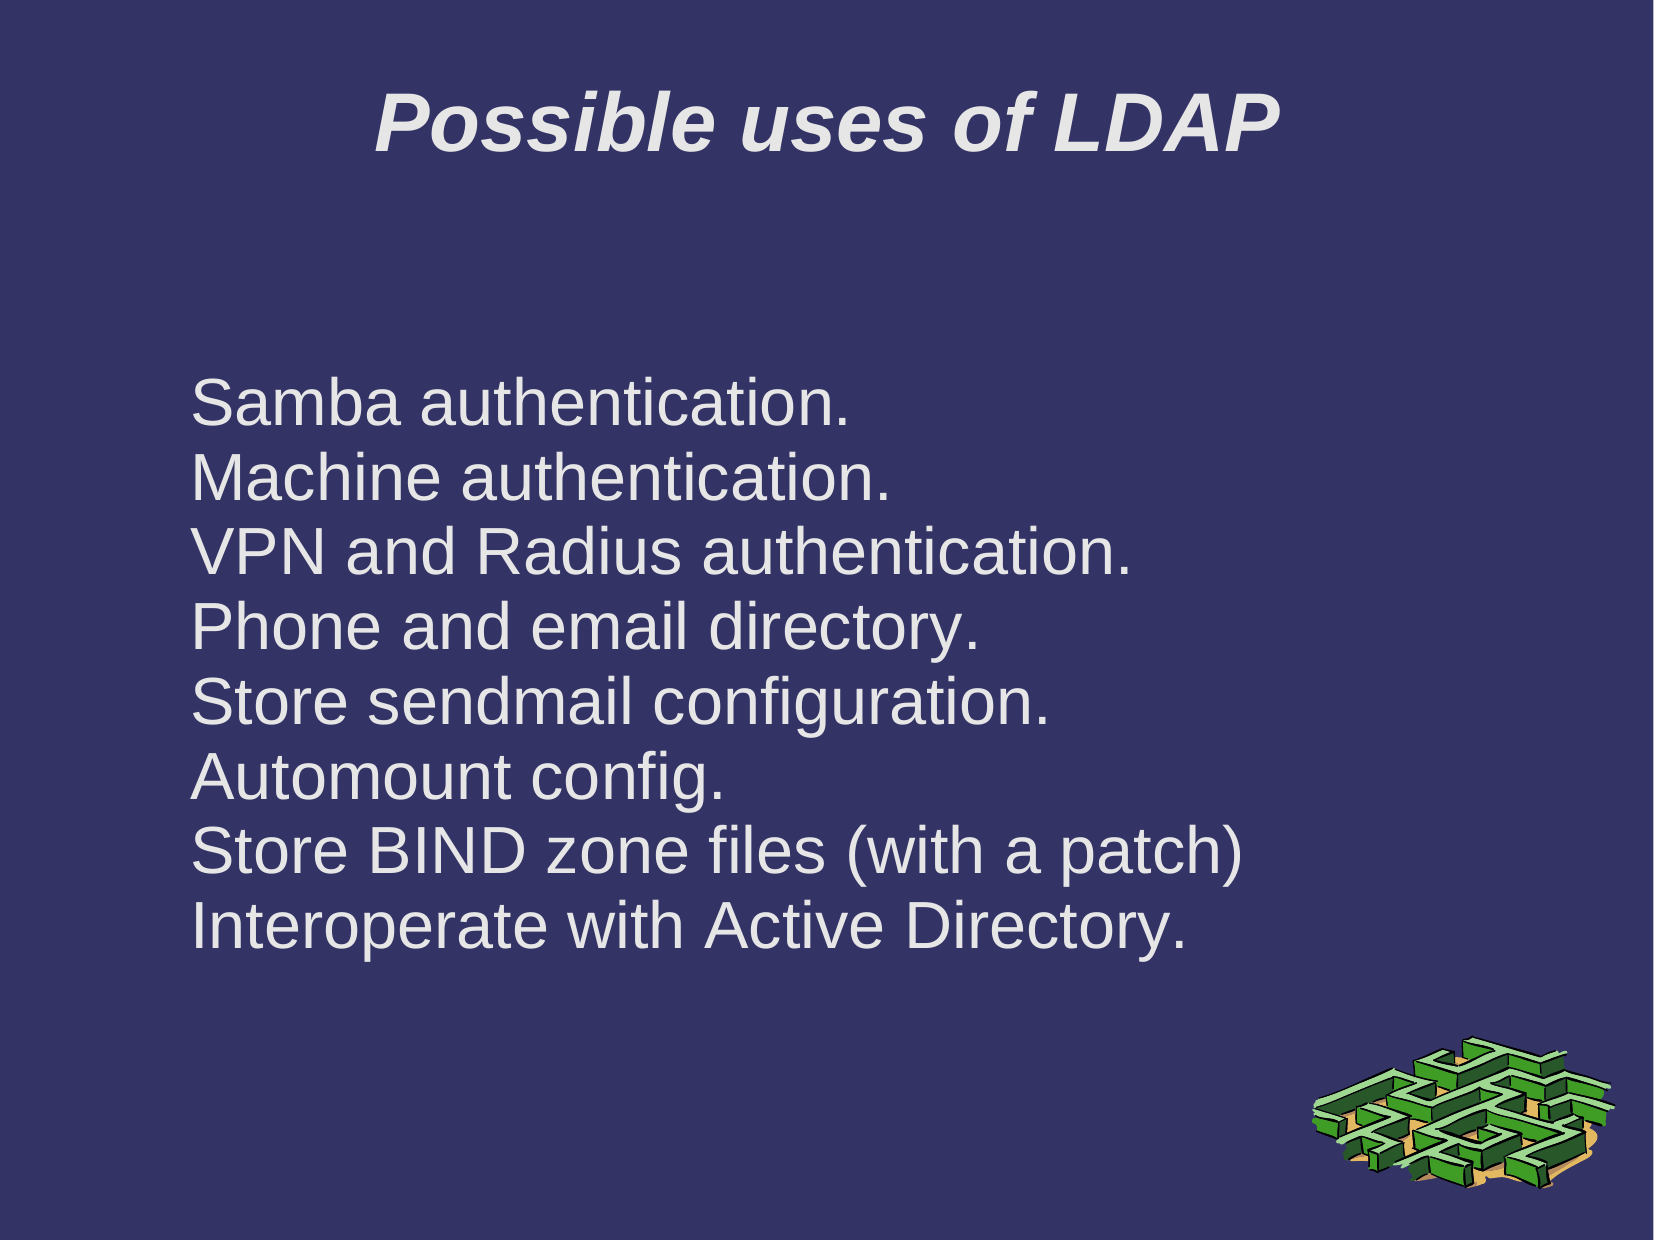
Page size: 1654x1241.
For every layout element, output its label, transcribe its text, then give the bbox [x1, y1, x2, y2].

list Samba authentication. Machine authentication. VPN and Radius authentication. Phone and email directory. Store sendmail configuration. Automount config. Store BIND zone files (with a patch) Interoperate with Active Directory. [178, 364, 1570, 1147]
title Possible uses of LDAP [121, 19, 1534, 227]
